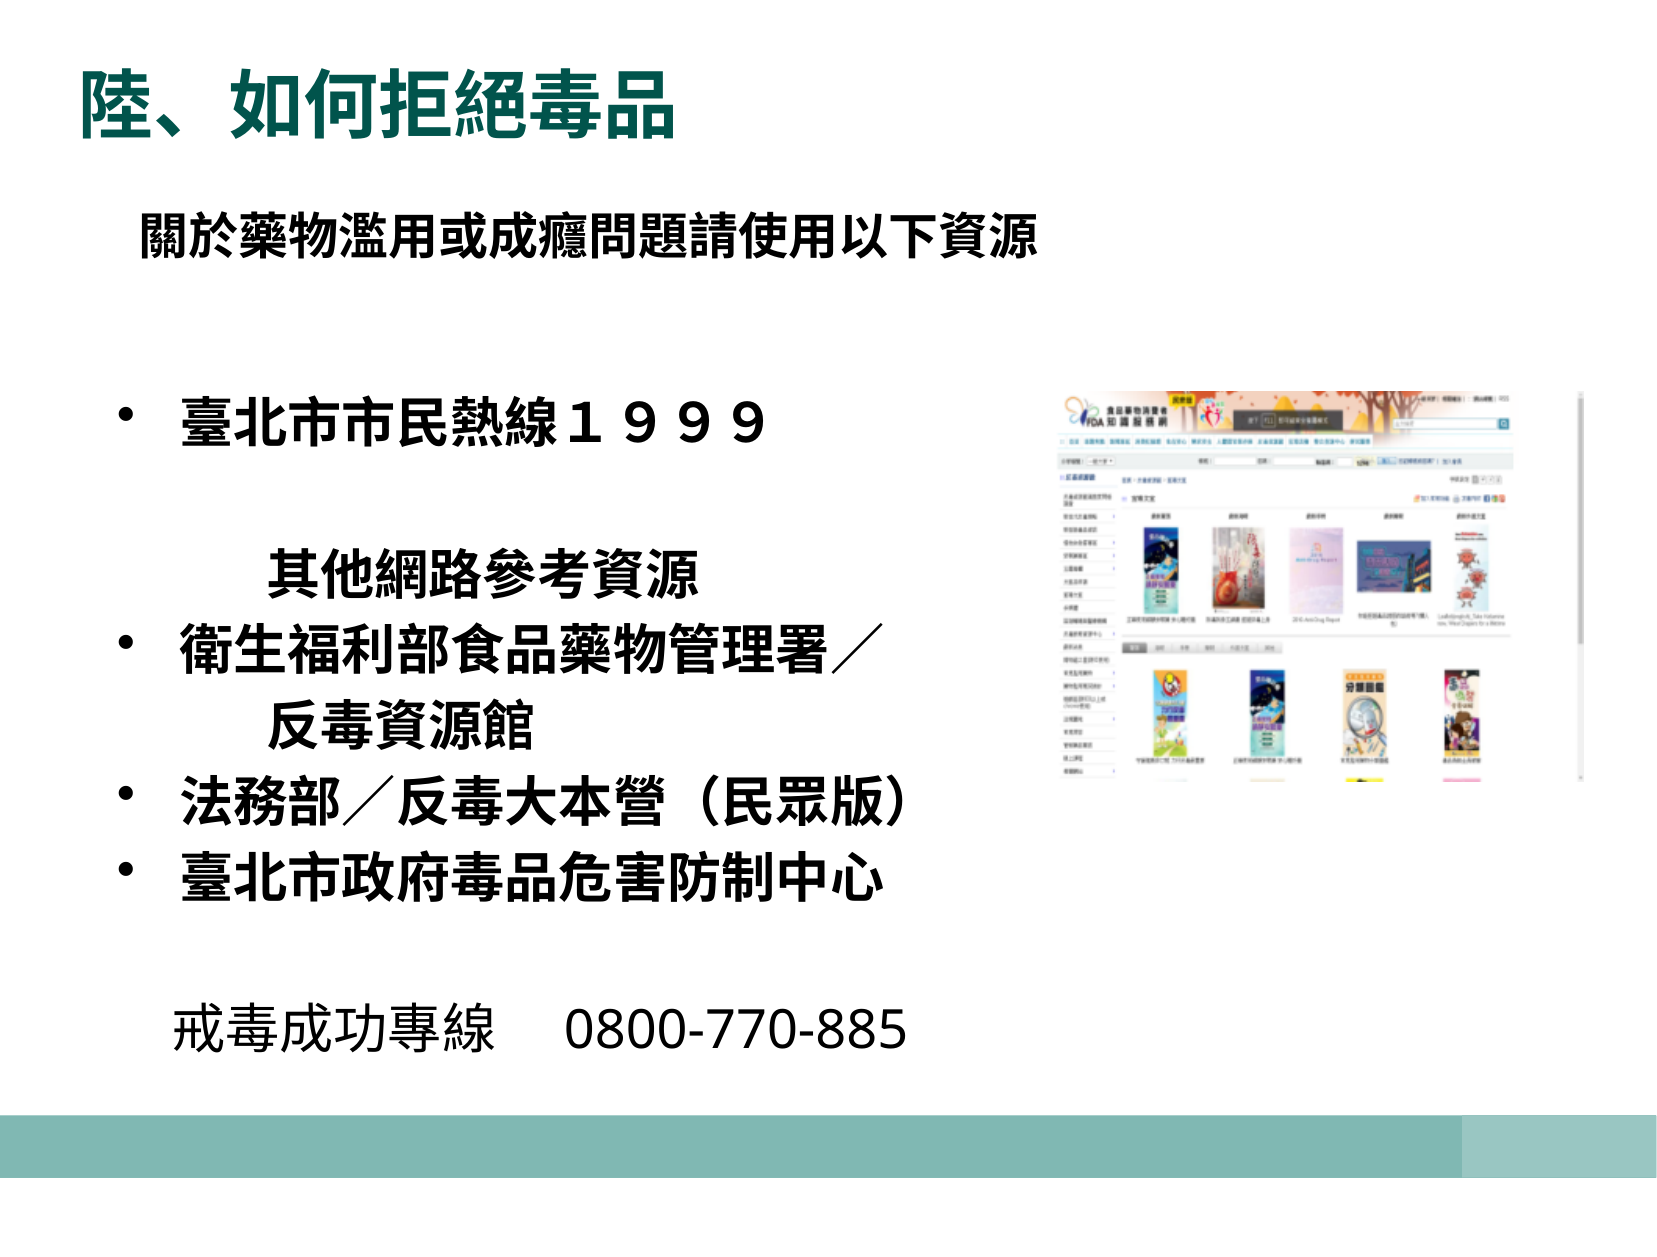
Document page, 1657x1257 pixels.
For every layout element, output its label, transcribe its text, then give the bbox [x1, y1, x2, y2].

picture [993, 391, 1584, 782]
text_box 關於藥物濫用或成癮問題請使用以下資源 [124, 197, 1054, 272]
text_box 臺北市市民熱線１９９９ 其他網路參考資源 衛生福利部食品藥物管理署／ 反毒資源館 法務部／反毒大本營（民眾版） 臺北市政府毒品危害防制中心 戒毒成功專線 0800-770-885 [100, 380, 970, 1172]
text_box 陸、如何拒絕毒品 [61, 25, 1561, 180]
